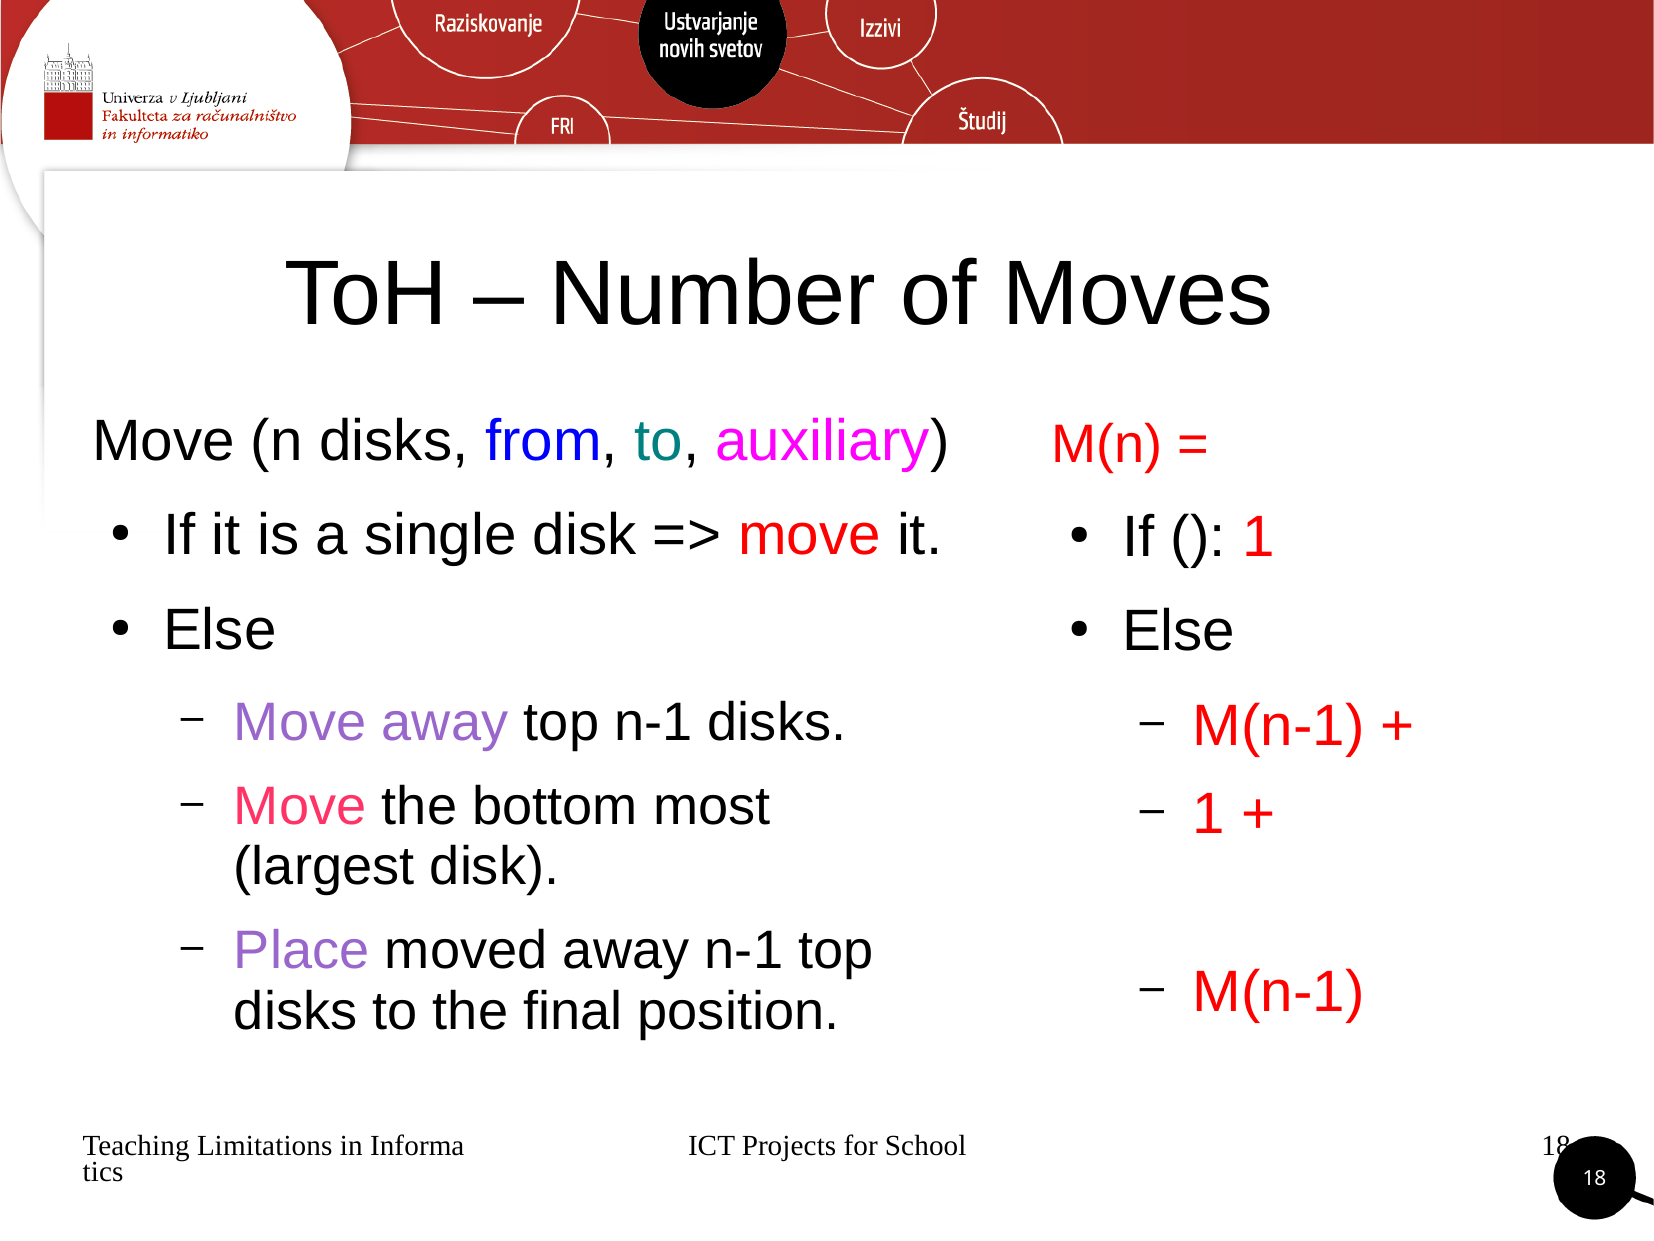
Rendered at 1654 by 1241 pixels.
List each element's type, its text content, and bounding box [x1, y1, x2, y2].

title ToH – Number of Moves [35, 188, 1524, 397]
picture [0, 0, 1654, 1241]
list Move (n disks, from, to, auxiliary) If it is a single disk => move it. Else Move away top n-1 disks. Move the bottom most (largest disk). Place moved away n-1 top disks to the final position. [92, 407, 957, 1046]
list M(n) = If (): 1 Else M(n-1) + 1 + M(n-1) [1051, 413, 1548, 1052]
text_box <številka> [1553, 1145, 1636, 1212]
